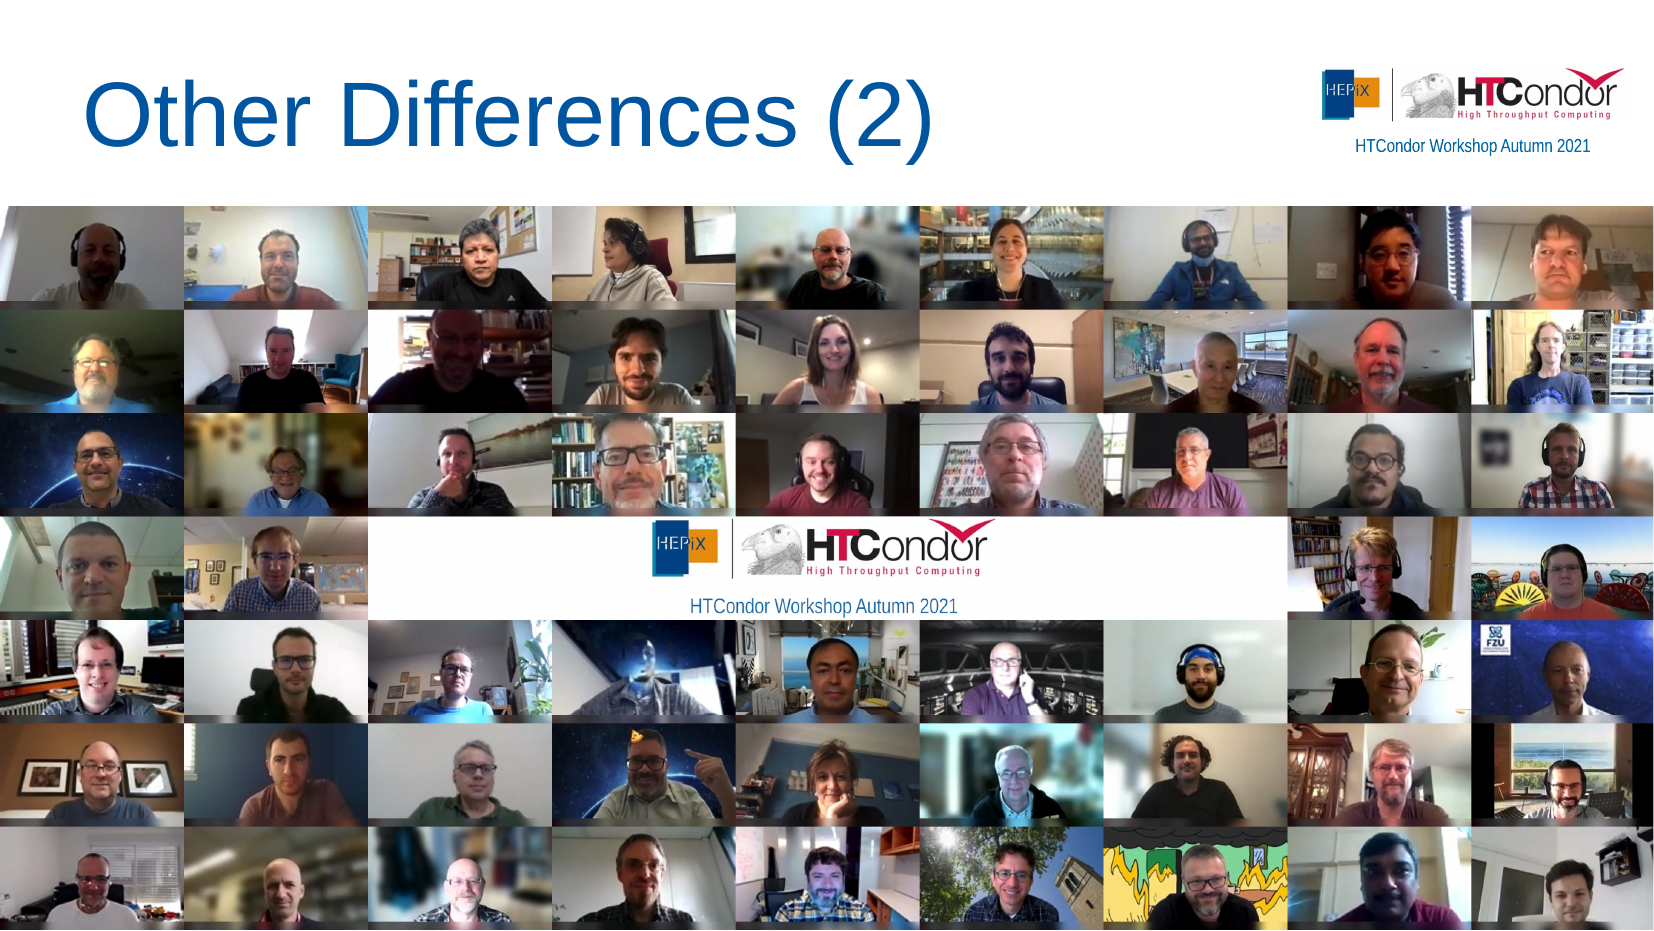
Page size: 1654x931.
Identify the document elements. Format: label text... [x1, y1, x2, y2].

picture [0, 206, 1654, 930]
title Other Differences (2) [82, 37, 1308, 193]
